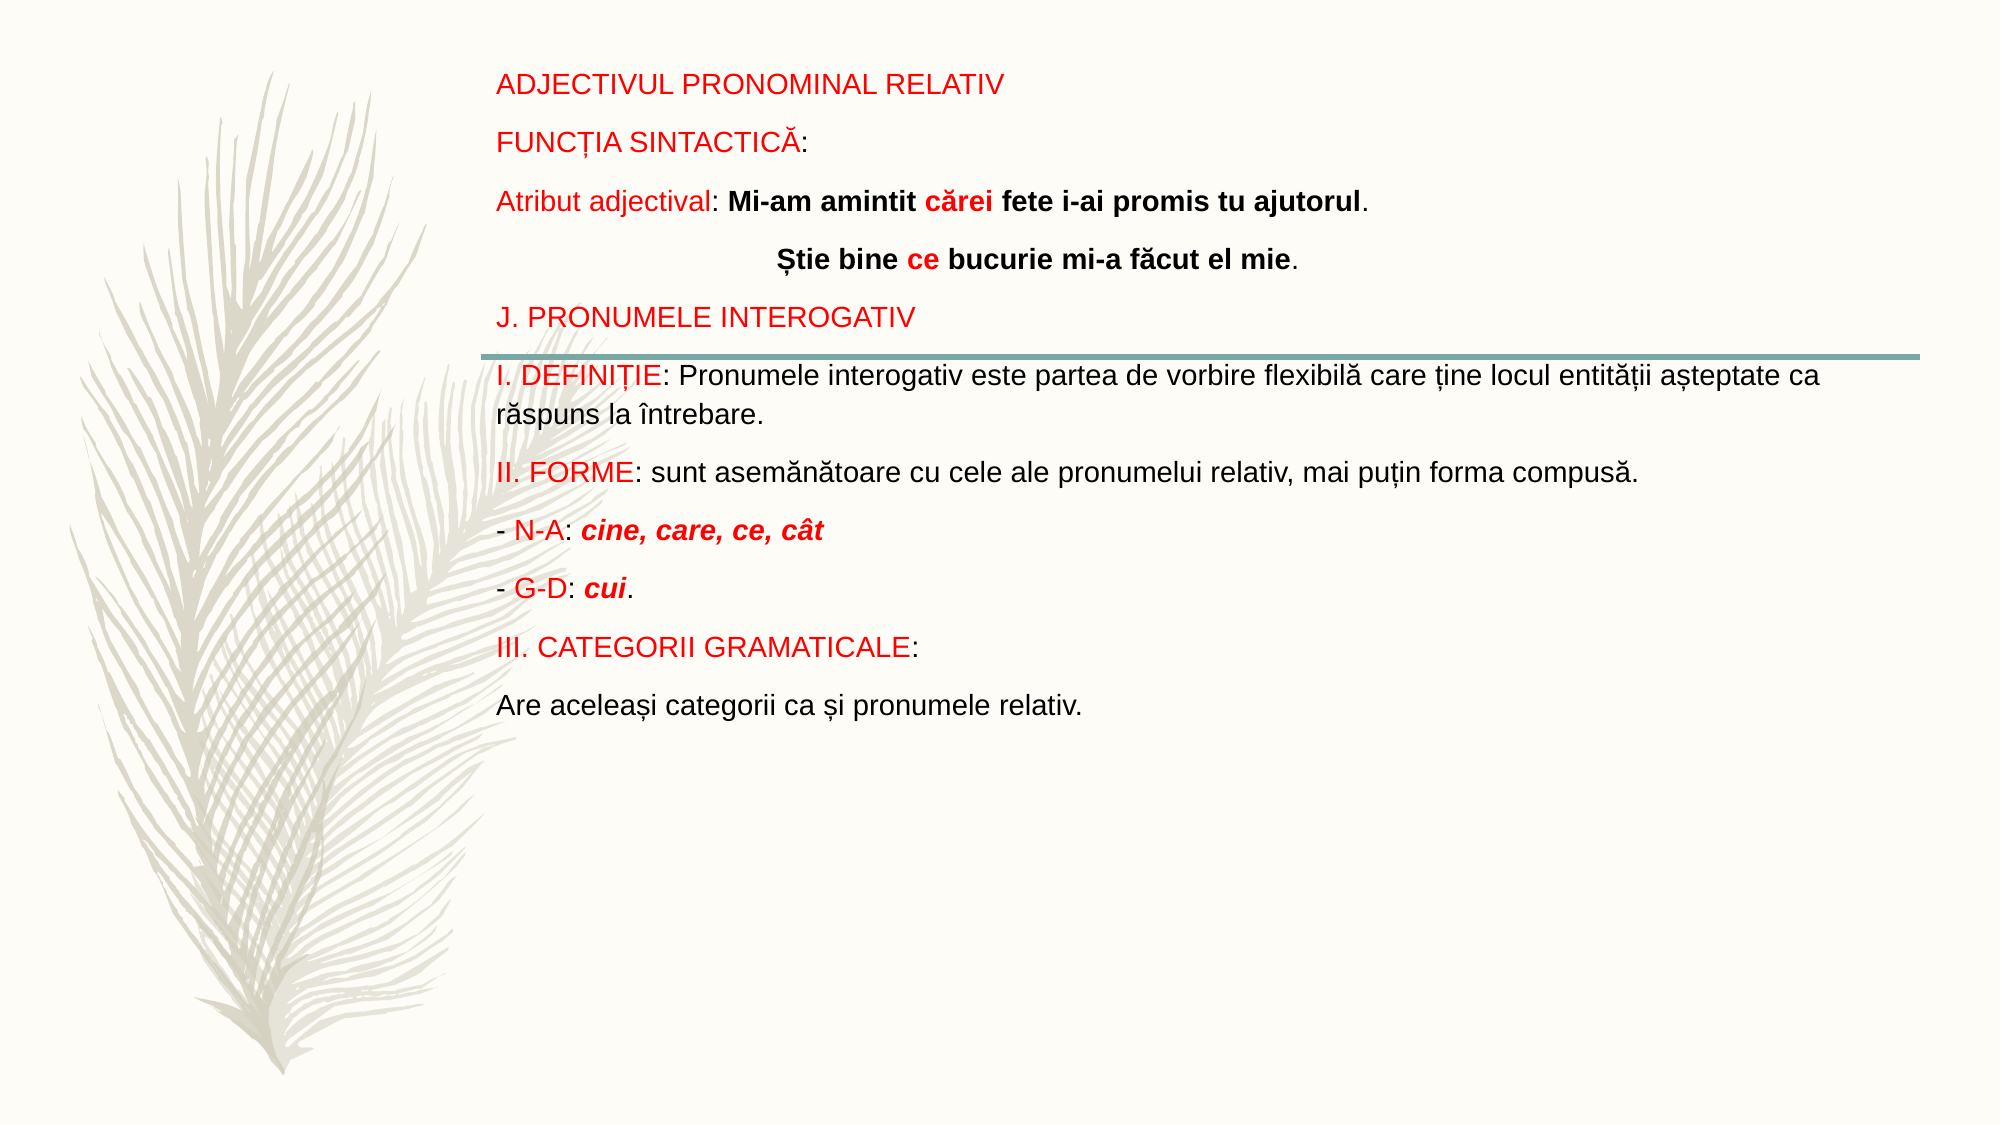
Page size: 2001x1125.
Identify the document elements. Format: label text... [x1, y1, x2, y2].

list ADJECTIVUL PRONOMINAL RELATIV FUNCȚIA SINTACTICĂ: Atribut adjectival: Mi-am amintit cărei fete i-ai promis tu ajutorul. Știe bine ce bucurie mi-a făcut el mie. J. PRONUMELE INTEROGATIV I. DEFINIȚIE: Pronumele interogativ este partea de vorbire flexibilă care ține locul entității așteptate ca răspuns la întrebare. II. FORME: sunt asemănătoare cu cele ale pronumelui relativ, mai puțin forma compusă. - N-A: cine, care, ce, cât - G-D: cui. III. CATEGORII GRAMATICALE: Are aceleași categorii ca și pronumele relativ. [481, 54, 1920, 999]
